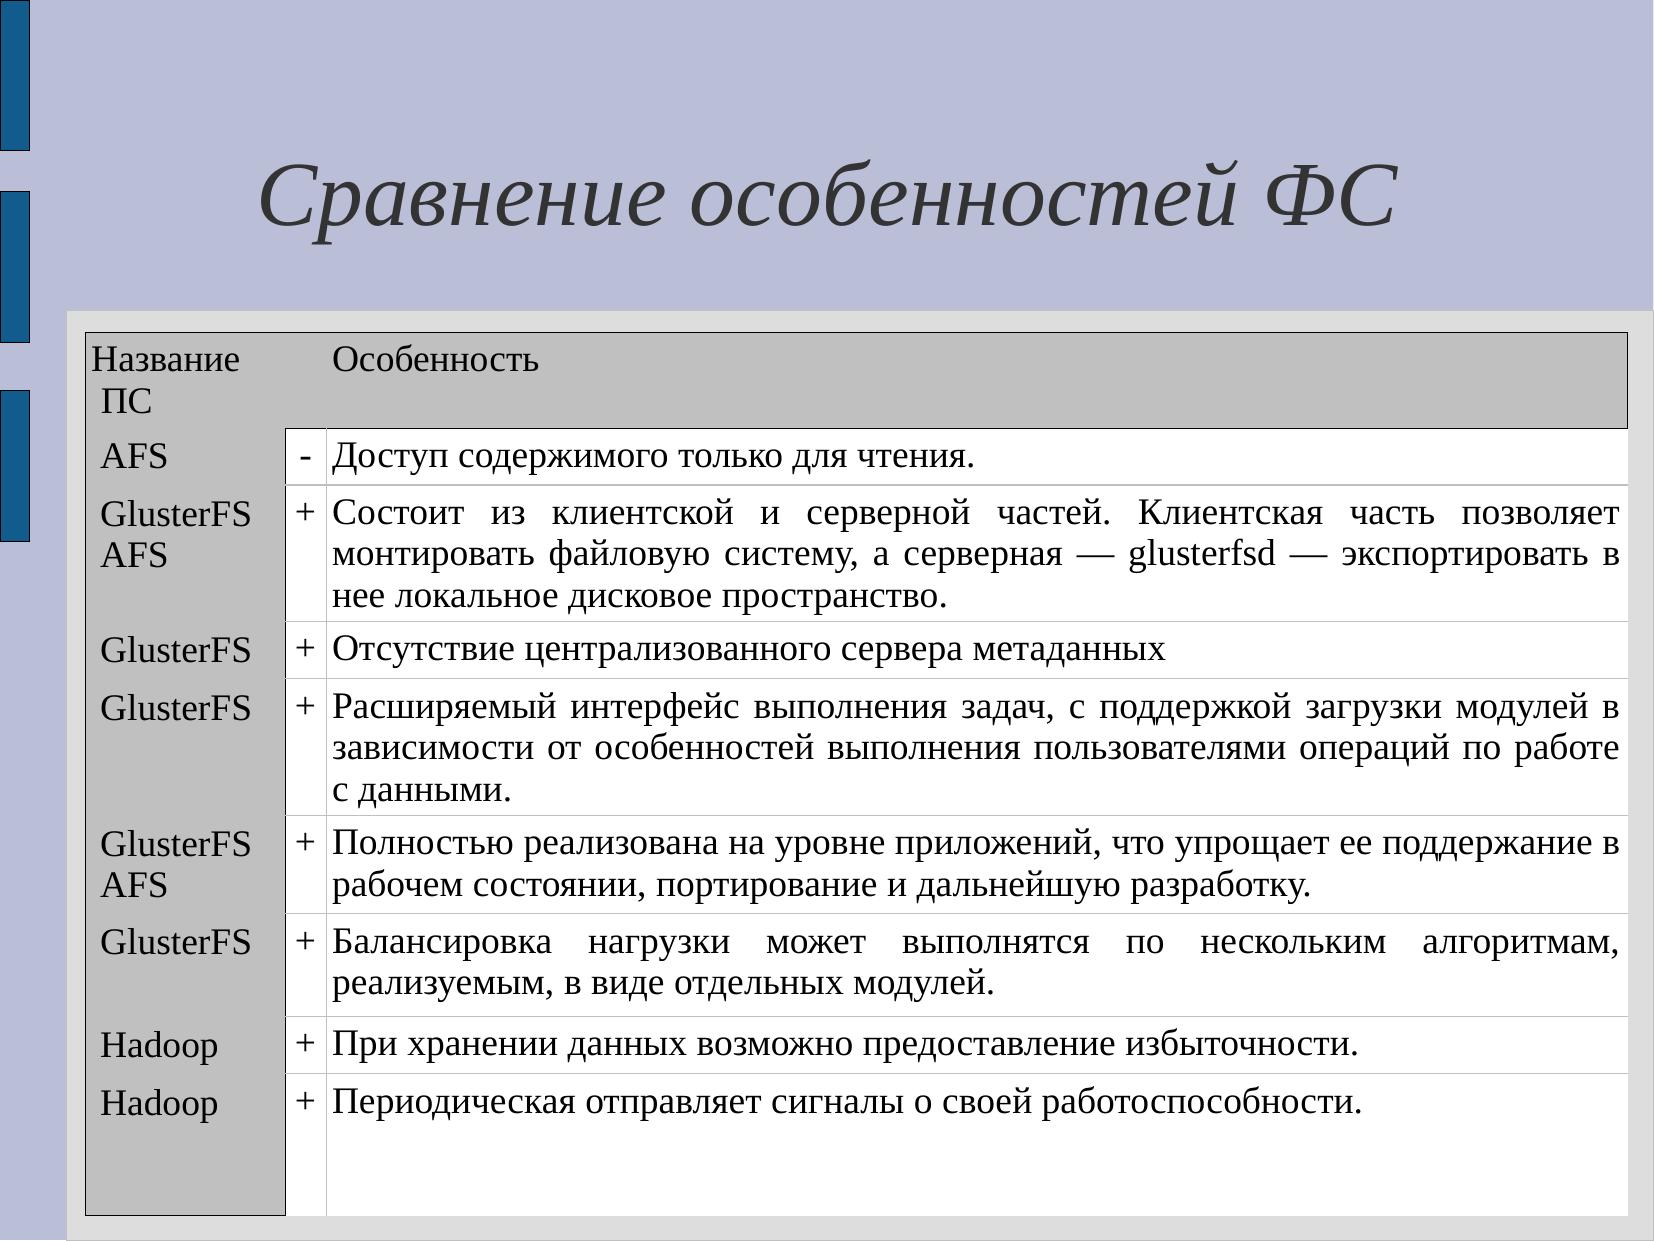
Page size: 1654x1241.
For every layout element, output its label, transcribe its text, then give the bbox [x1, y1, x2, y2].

title Сравнение особенностей ФС [121, 91, 1534, 299]
table_cell Доступ содержимого только для чтения. [327, 429, 1628, 484]
table_cell + [286, 679, 326, 815]
table_cell + [286, 1074, 326, 1216]
table_header [285, 333, 326, 428]
table_cell GlusterFS AFS [86, 815, 285, 914]
table_cell + [286, 914, 326, 1016]
table_cell GlusterFS [86, 621, 285, 679]
table_cell Hadoop [86, 1016, 285, 1074]
table_cell Полностью реализована на уровне приложений, что упрощает ее поддержание в рабочем состоянии, портирование и дальнейшую разработку. [327, 816, 1628, 913]
table_cell Hadoop [86, 1074, 285, 1215]
table_cell + [286, 1017, 326, 1073]
table_cell Балансировка нагрузки может выполнятся по нескольким алгоритмам, реализуемым, в виде отдельных модулей. [327, 914, 1628, 1016]
table_cell Отсутствие централизованного сервера метаданных [327, 622, 1628, 678]
table_cell При хранении данных возможно предоставление избыточности. [327, 1017, 1628, 1073]
table_cell GlusterFS AFS [86, 485, 285, 621]
table_cell + [286, 486, 326, 621]
table_cell Периодическая отправляет сигналы о своей работоспособности. [327, 1074, 1628, 1216]
table_cell GlusterFS [86, 914, 285, 1016]
table_cell + [286, 816, 326, 913]
table_header Название ПС [86, 333, 285, 428]
table_cell Состоит из клиентской и серверной частей. Клиентская часть позволяет монтировать файловую систему, а серверная ― glusterfsd ― экспортировать в нее локальное дисковое пространство. [327, 486, 1628, 621]
table_cell - [286, 429, 326, 484]
table_cell GlusterFS [86, 679, 285, 815]
table_cell AFS [86, 428, 285, 485]
table_cell Расширяемый интерфейс выполнения задач, с поддержкой загрузки модулей в зависимости от особенностей выполнения пользователями операций по работе с данными. [327, 679, 1628, 815]
table_cell + [286, 622, 326, 678]
table_header Особенность [326, 333, 1627, 428]
